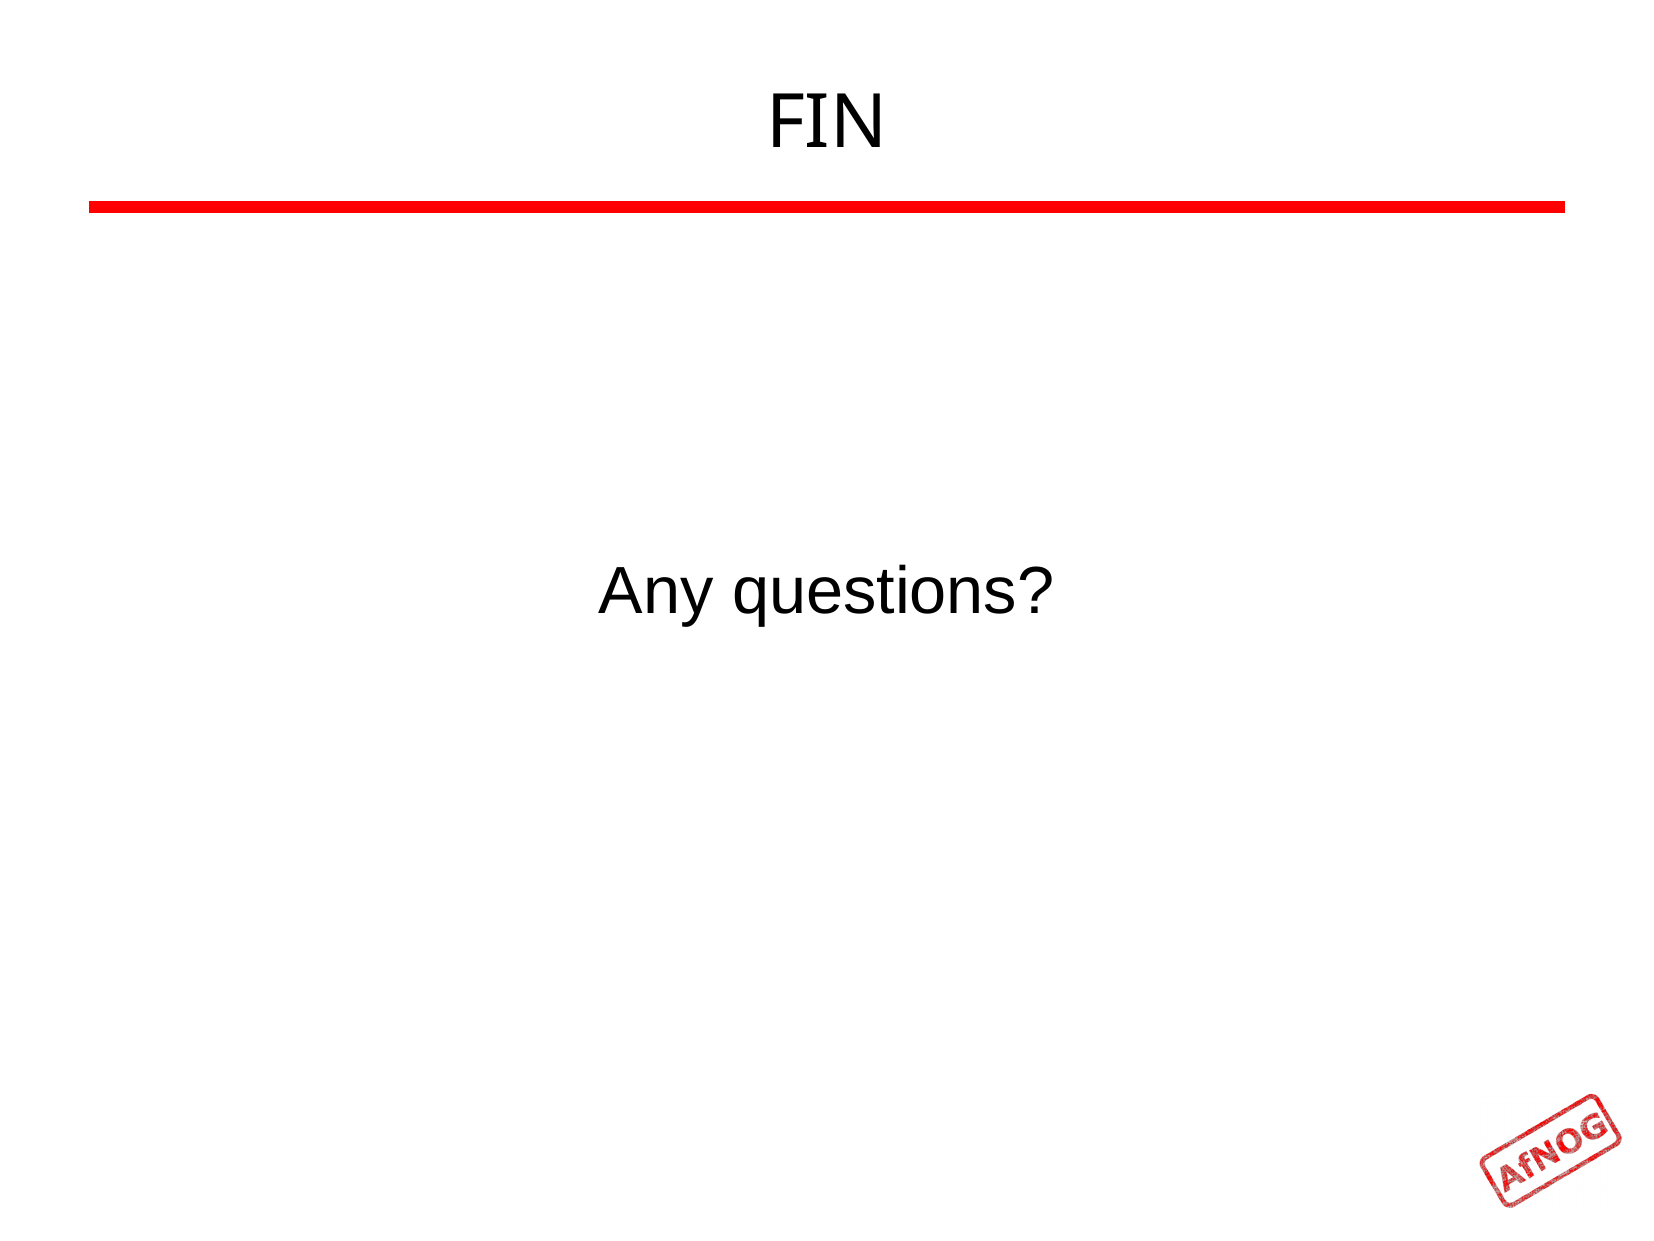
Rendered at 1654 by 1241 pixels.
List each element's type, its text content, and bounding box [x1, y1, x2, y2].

subtitle Any questions? [82, 29, 1571, 1152]
picture [1476, 1090, 1625, 1211]
